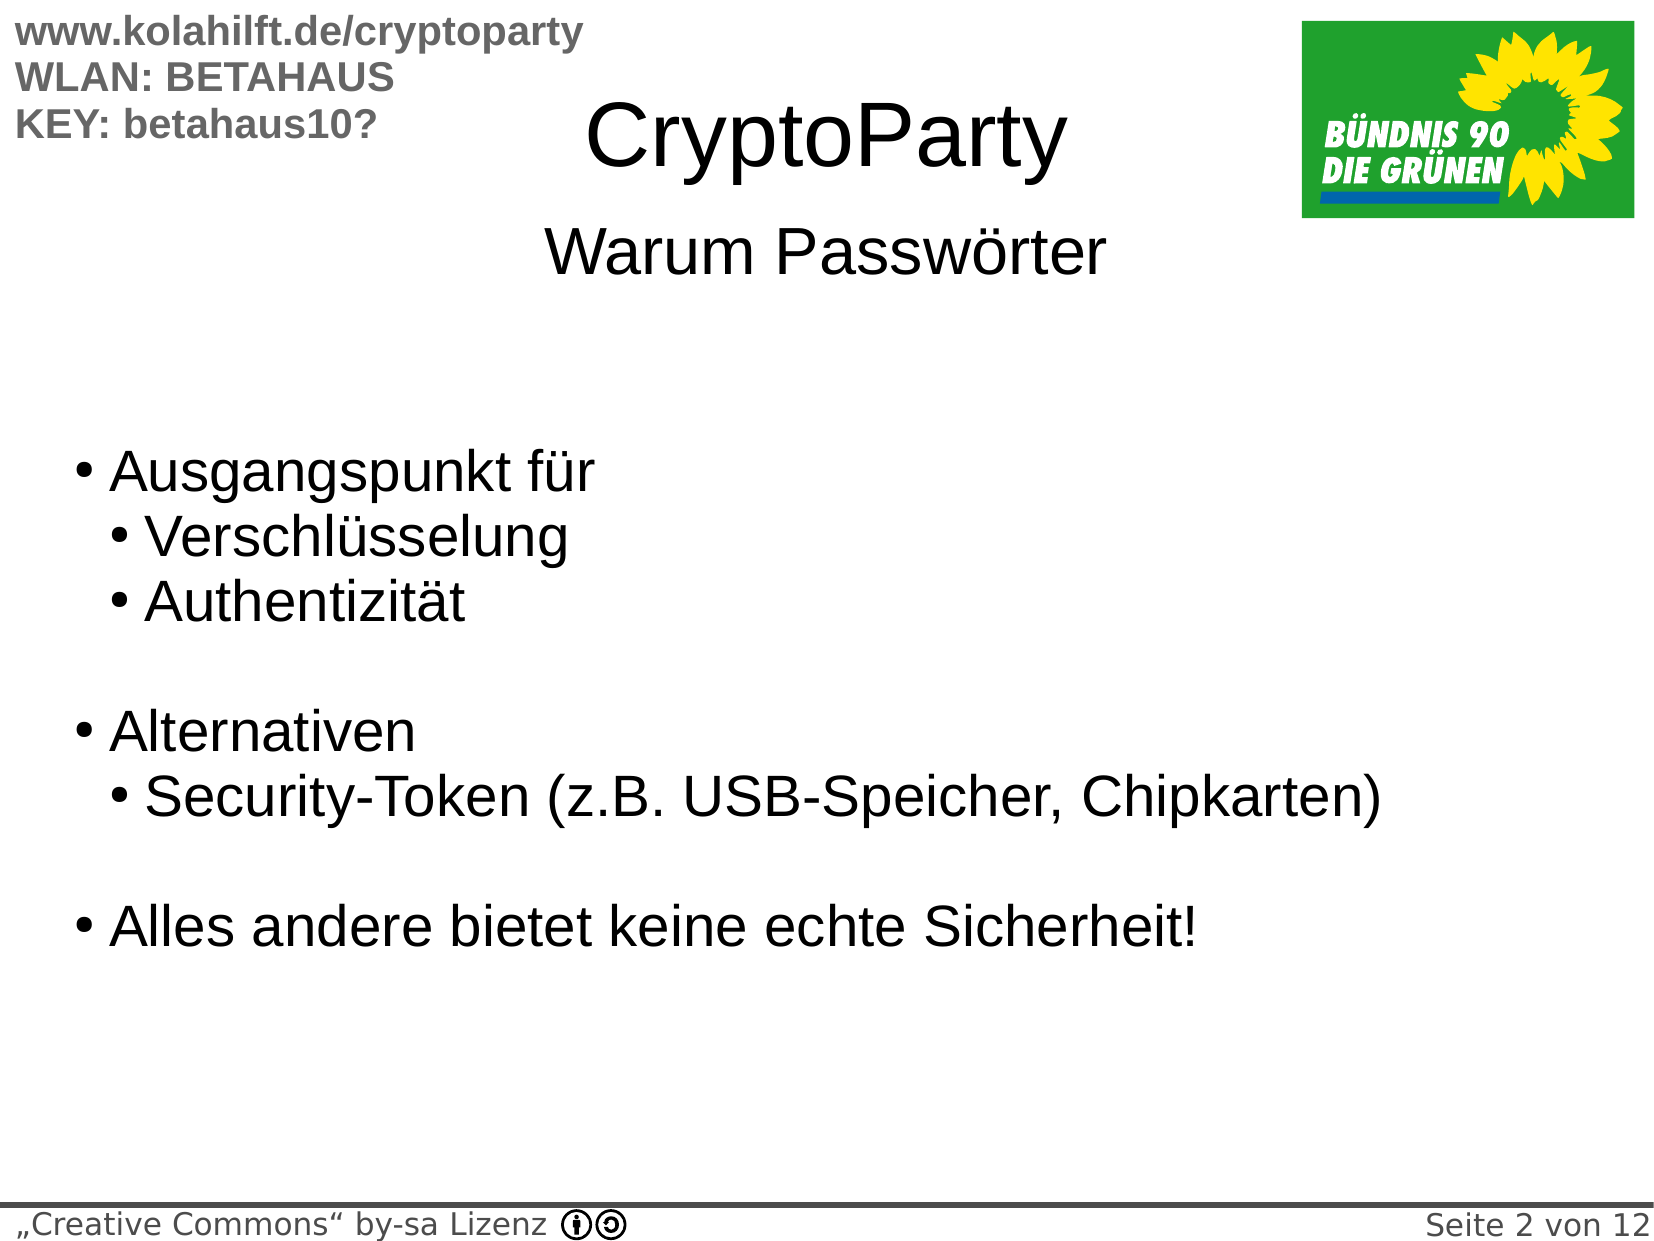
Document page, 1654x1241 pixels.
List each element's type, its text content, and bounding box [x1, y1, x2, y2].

text_box Warum Passwörter Ausgangspunkt für Verschlüsselung Authentizität Alternativen Security-Token (z.B. USB-Speicher, Chipkarten) Alles andere bietet keine echte Sicherheit! [59, 206, 1595, 966]
